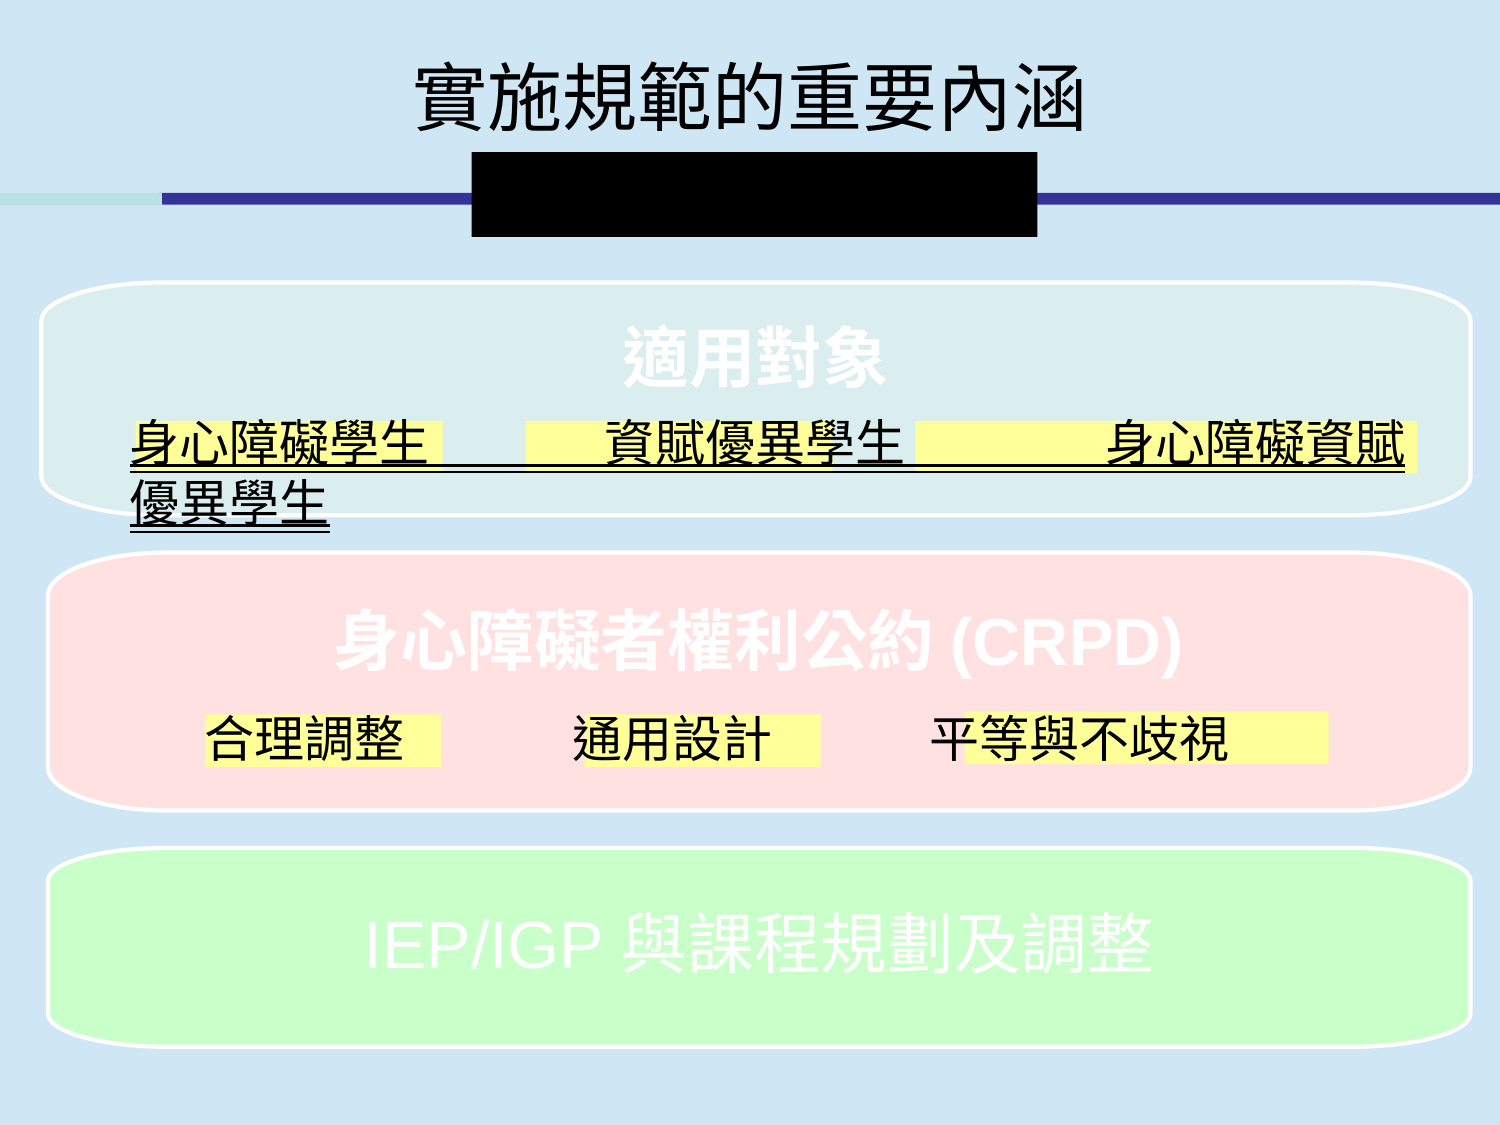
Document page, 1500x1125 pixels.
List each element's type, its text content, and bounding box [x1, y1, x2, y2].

text_box 身心障礙學生 資賦優異學生 身心障礙資賦優異學生 [115, 403, 1450, 539]
text_box [0, 192, 471, 206]
text_box 身心障礙者權利公約(CRPD) [47, 552, 1471, 811]
text_box 合理調整 通用設計 平等與不歧視 [189, 700, 1341, 835]
text_box [1038, 192, 1500, 205]
text_box 適用對象 [41, 282, 1471, 513]
text_box 參、訂定背景與目的 [471, 152, 1038, 237]
text_box 實施規範的重要內涵 [0, 42, 1500, 148]
text_box IEP/IGP與課程規劃及調整 [47, 847, 1471, 1047]
